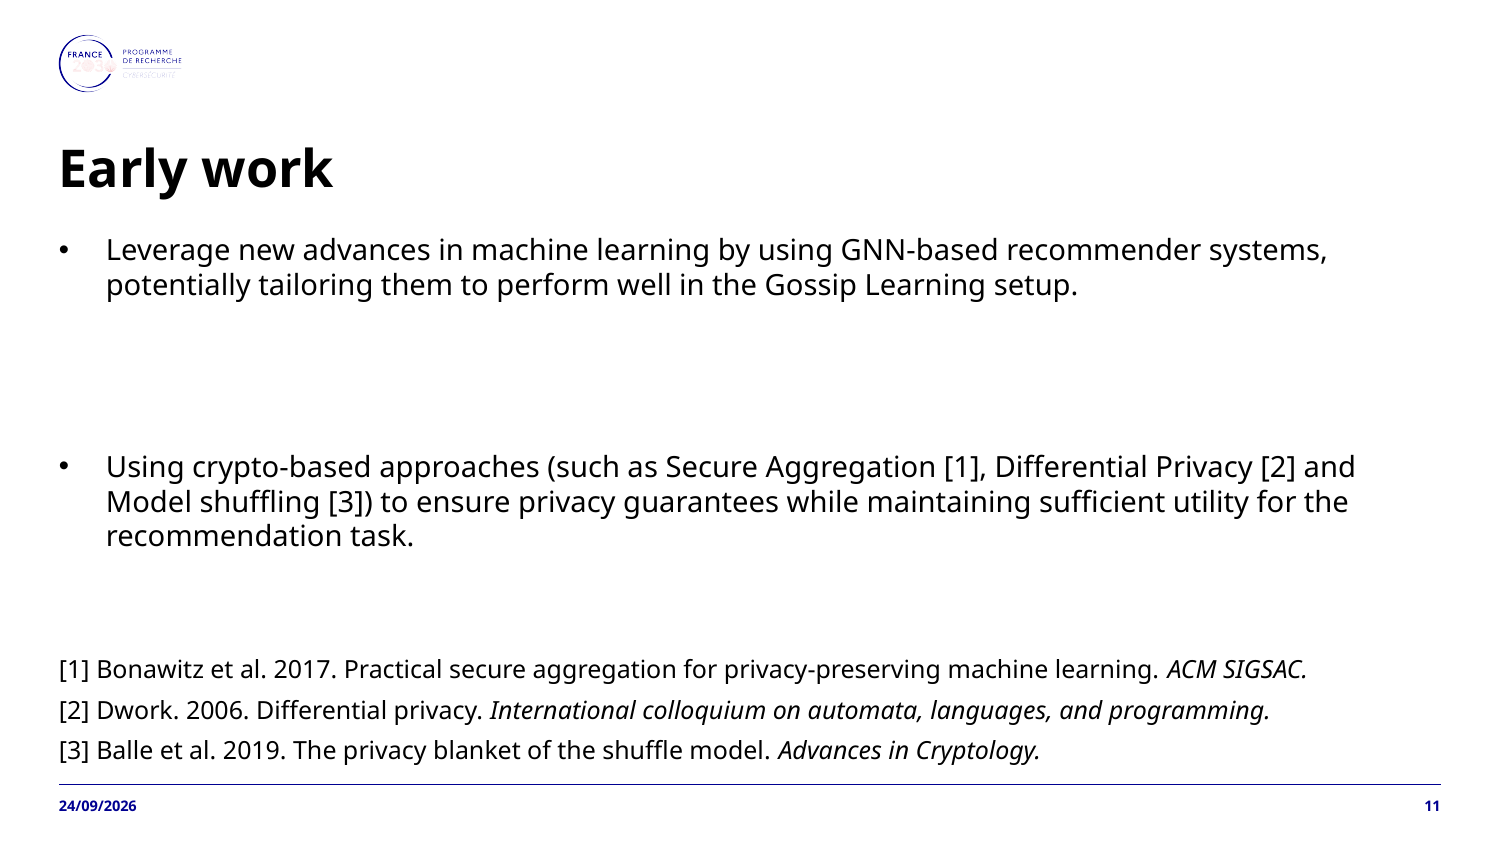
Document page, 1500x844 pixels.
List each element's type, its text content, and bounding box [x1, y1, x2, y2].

slide_number 26/01/2024 [59, 784, 260, 830]
list Leverage new advances in machine learning by using GNN-based recommender systems, potentially tailoring them to perform well in the Gossip Learning setup. Using crypto-based approaches (such as Secure Aggregation [1], Differential Privacy [2] and Model shuffling [3]) to ensure privacy guarantees while maintaining sufficient utility for the recommendation task. [1] Bonawitz et al. 2017. Practical secure aggregation for privacy-preserving machine learning. ACM SIGSAC. [2] Dwork. 2006. Differential privacy. International colloquium on automata, languages, and programming. [3] Balle et al. 2019. The privacy blanket of the shuffle model. Advances in Cryptology. [58, 231, 1441, 675]
slide_number 23 [1364, 784, 1441, 830]
title Early work [59, 142, 1441, 231]
picture [46, 22, 194, 105]
